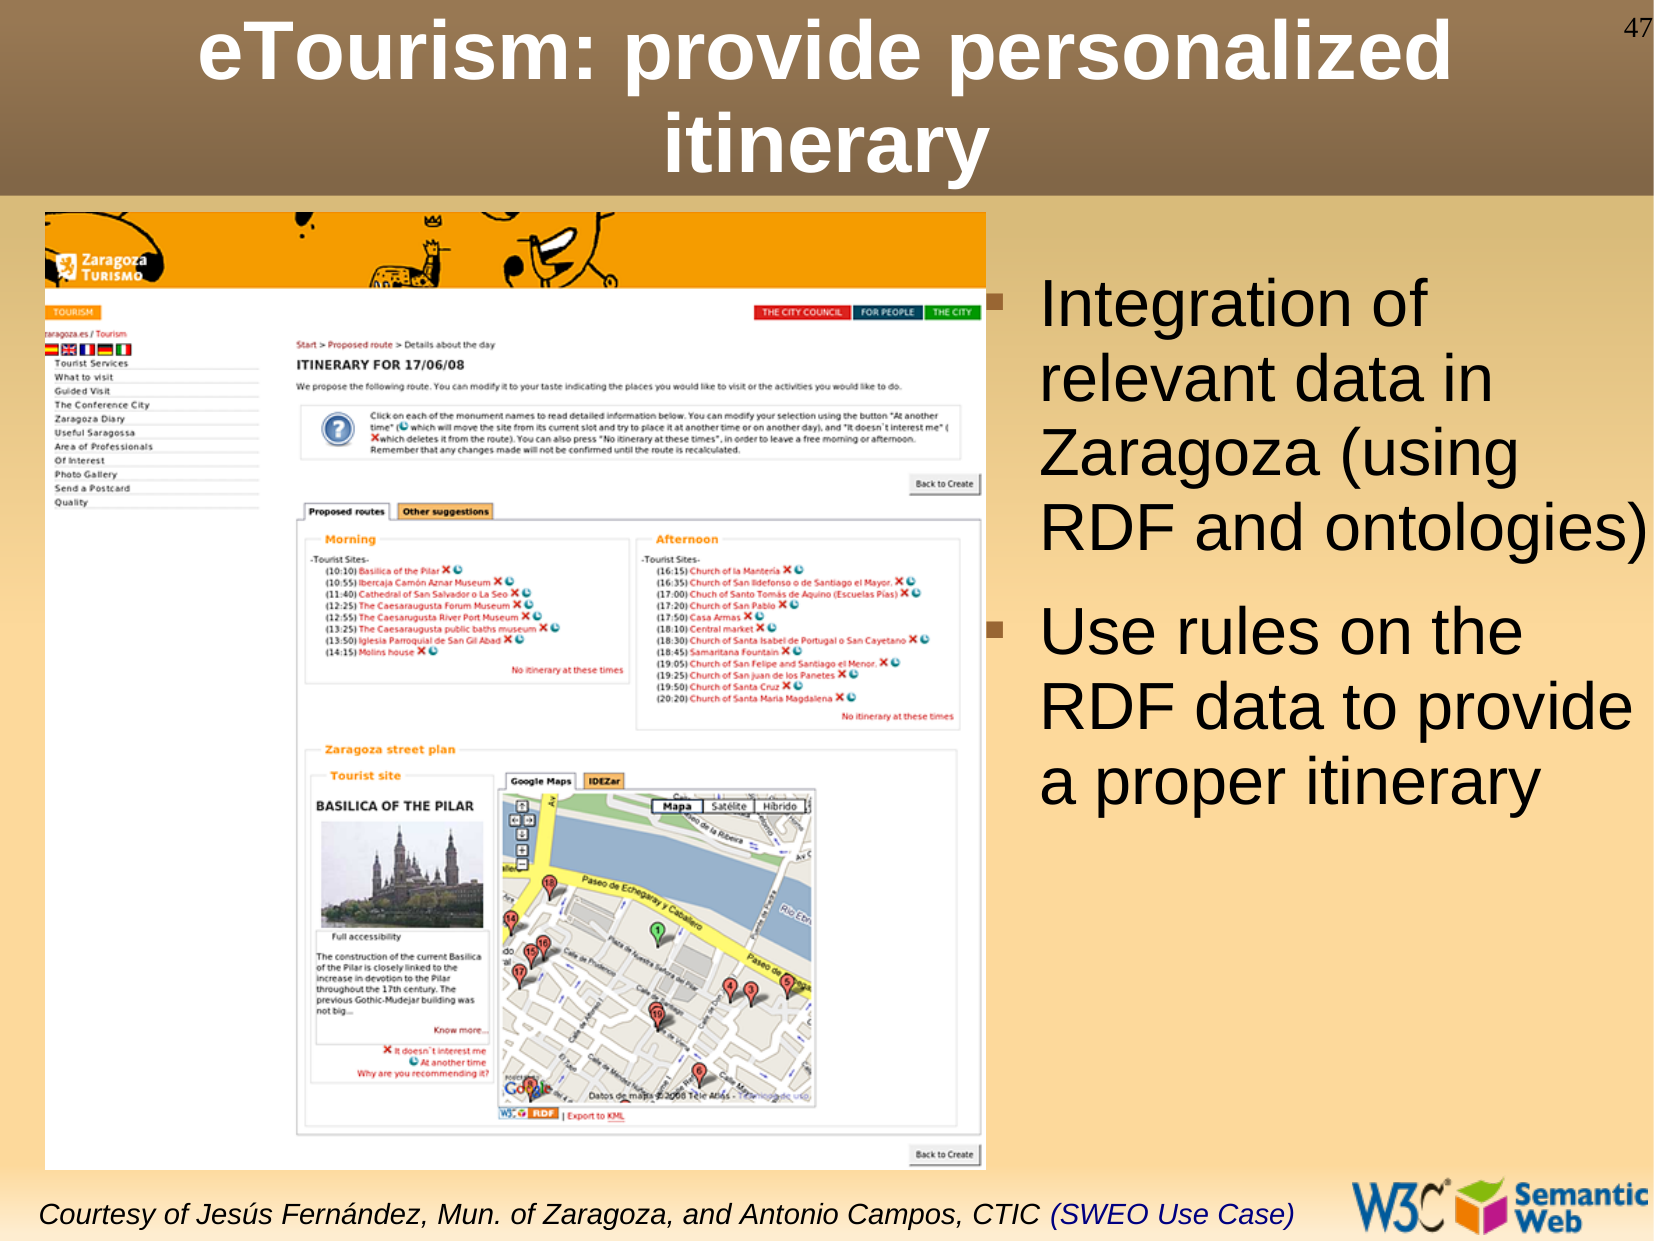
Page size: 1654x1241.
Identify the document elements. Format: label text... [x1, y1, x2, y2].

list Integration of relevant data in Zaragoza (using RDF and ontologies) Use rules on the RDF data to provide a proper itinerary [986, 265, 1654, 999]
picture [0, 0, 1654, 1241]
text_box Courtesy of Jesús Fernández, Mun. of Zaragoza, and Antonio Campos, CTIC (SWEO Use Case) [23, 1192, 1309, 1241]
title eTourism: provide personalized itinerary [29, 4, 1625, 191]
